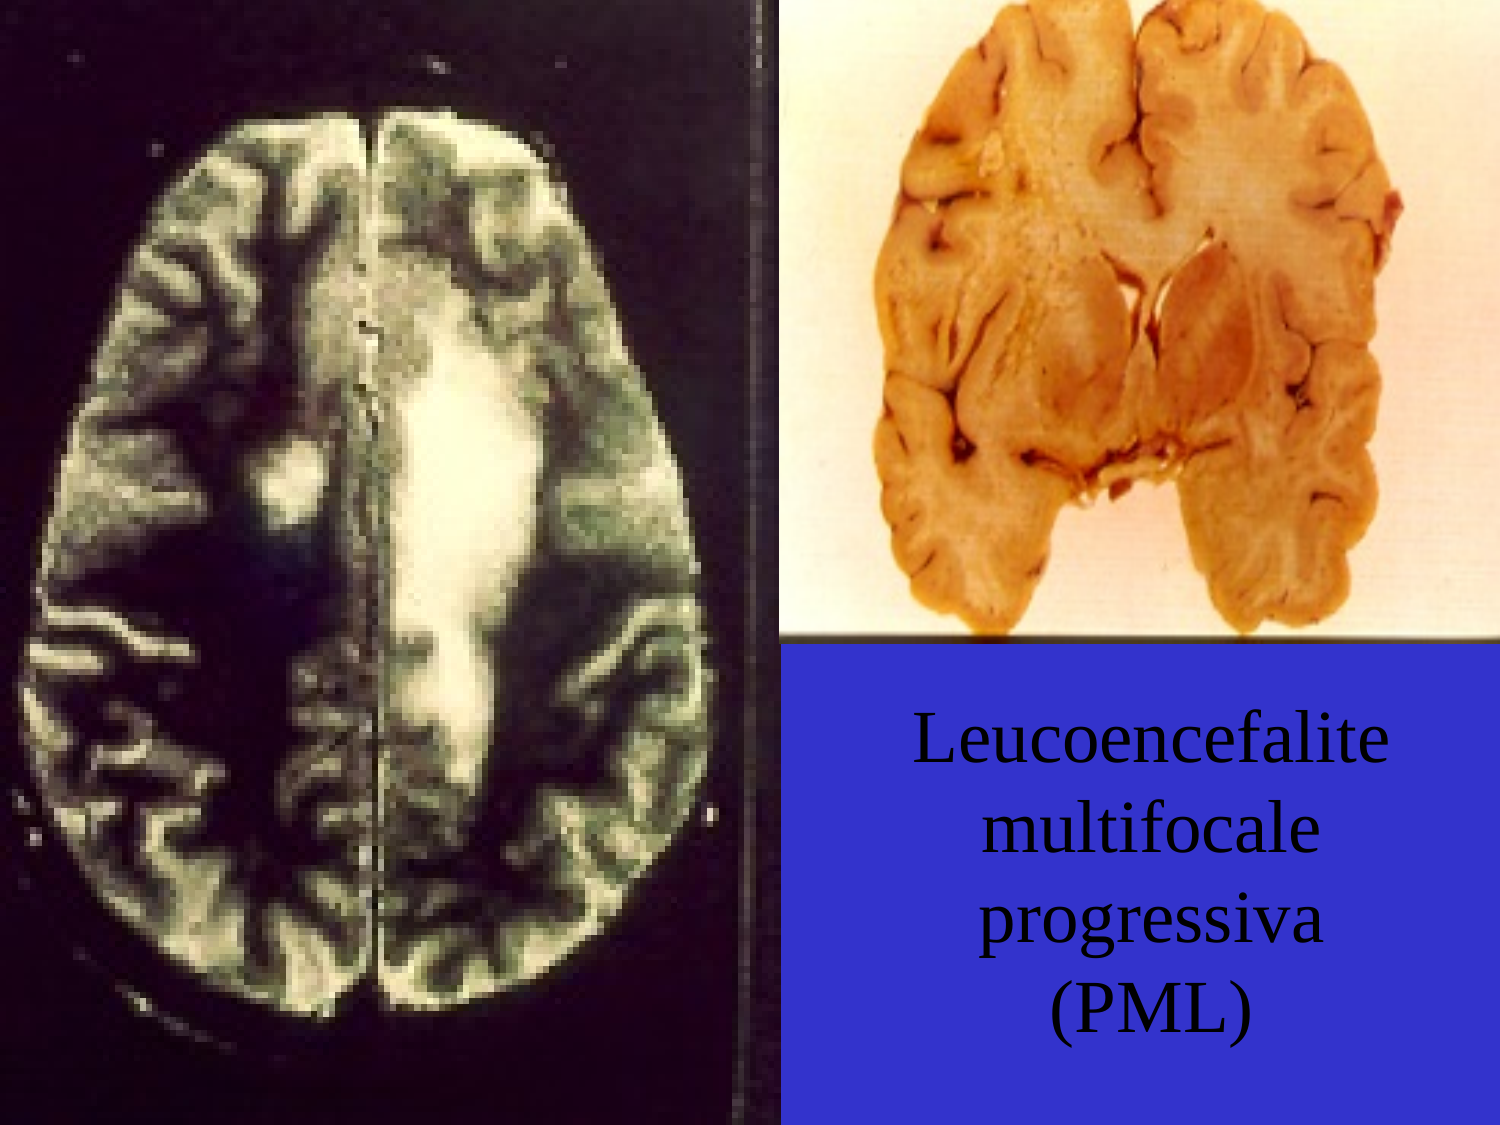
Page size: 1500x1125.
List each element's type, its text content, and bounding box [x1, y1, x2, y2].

picture [0, 0, 1500, 1125]
text_box Leucoencefalite multifocale progressiva (PML) [880, 679, 1424, 1056]
